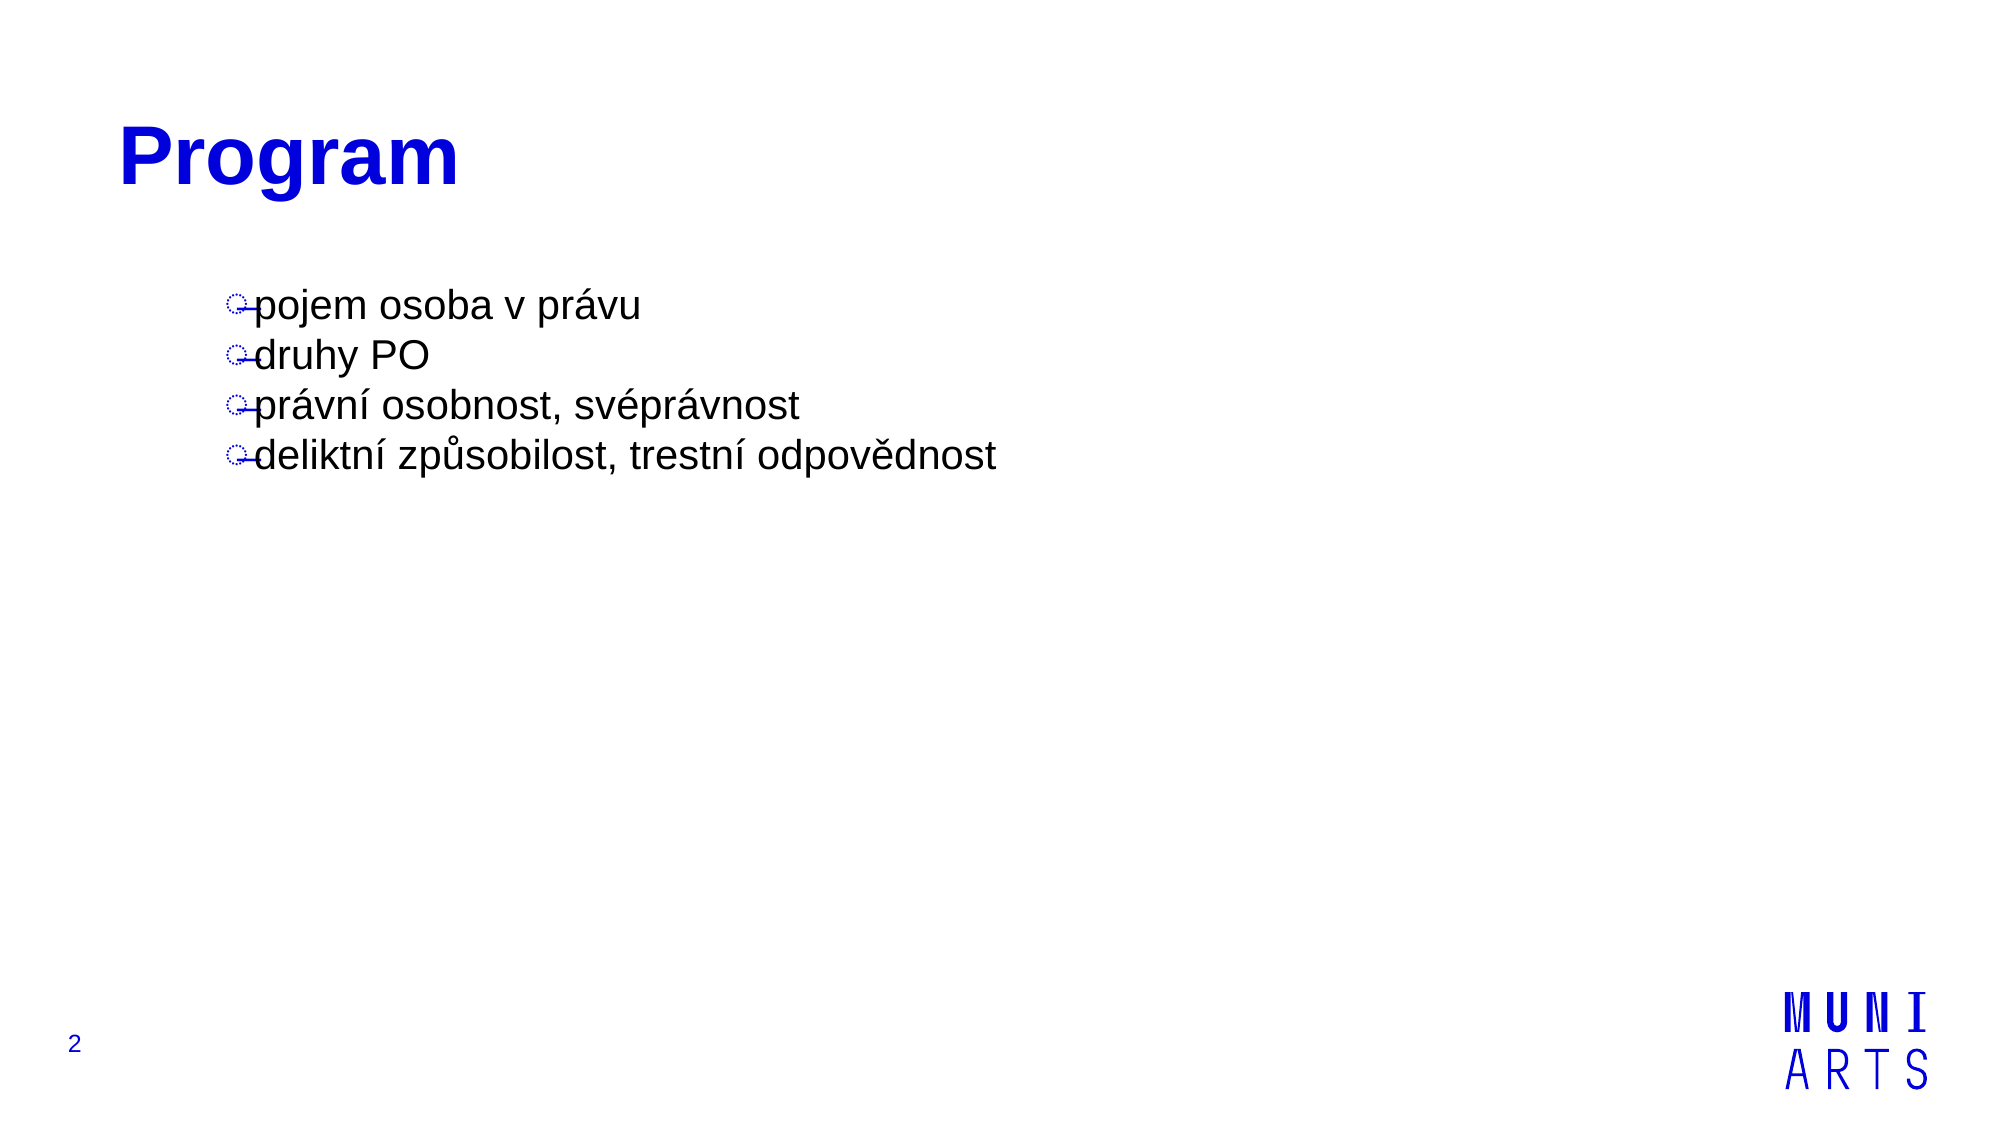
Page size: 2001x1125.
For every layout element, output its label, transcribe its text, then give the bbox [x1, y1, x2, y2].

title Program [118, 118, 1883, 193]
list pojem osoba v právu druhy PO právní osobnost, svéprávnost deliktní způsobilost, trestní odpovědnost [118, 277, 1883, 957]
text_box [67, 1021, 110, 1063]
